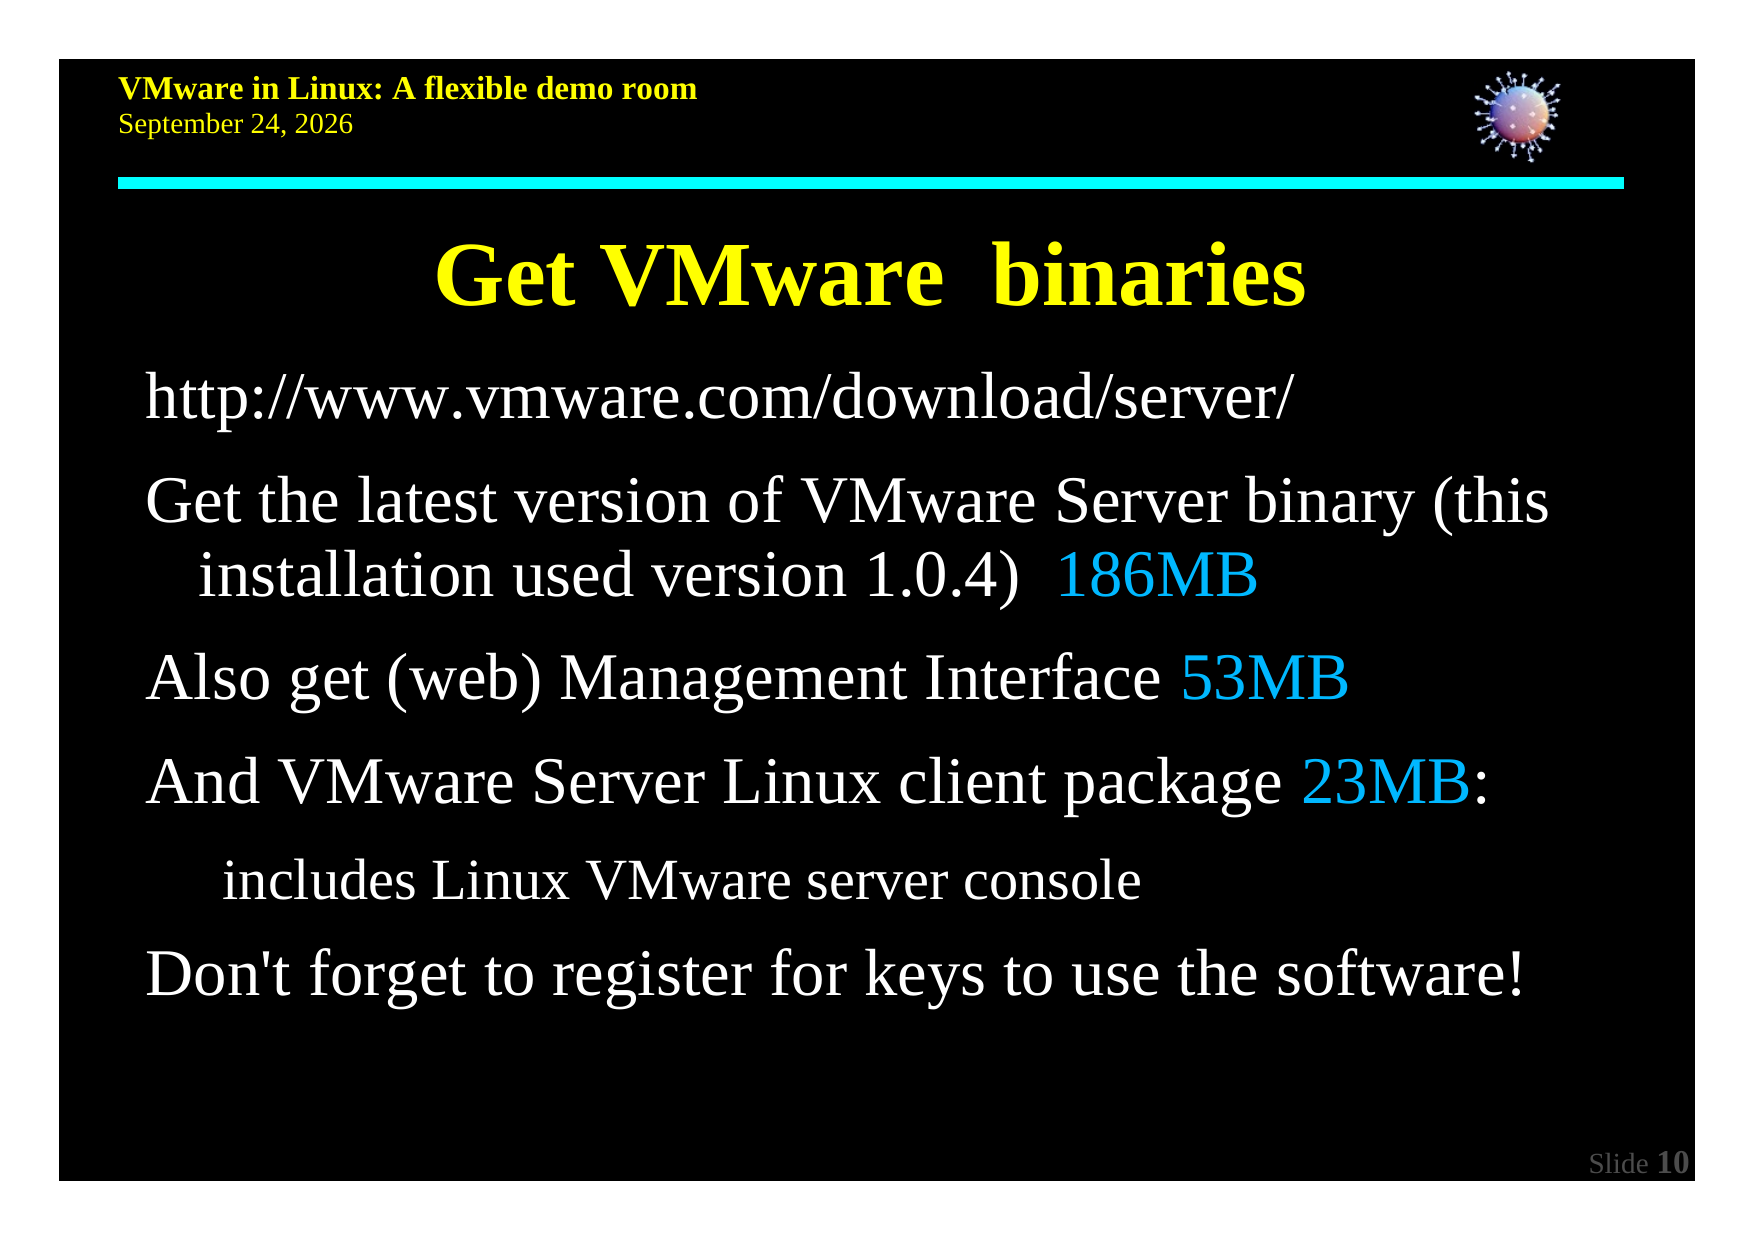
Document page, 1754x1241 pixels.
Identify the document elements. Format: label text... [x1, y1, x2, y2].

list http://www.vmware.com/download/server/ Get the latest version of VMware Server binary (this installation used version 1.0.4) 186MB Also get (web) Management Interface 53MB And VMware Server Linux client package 23MB: includes Linux VMware server console Don't forget to register for keys to use the software! [128, 359, 1635, 1137]
picture [1464, 63, 1569, 174]
title Get VMware binaries [118, 200, 1625, 349]
